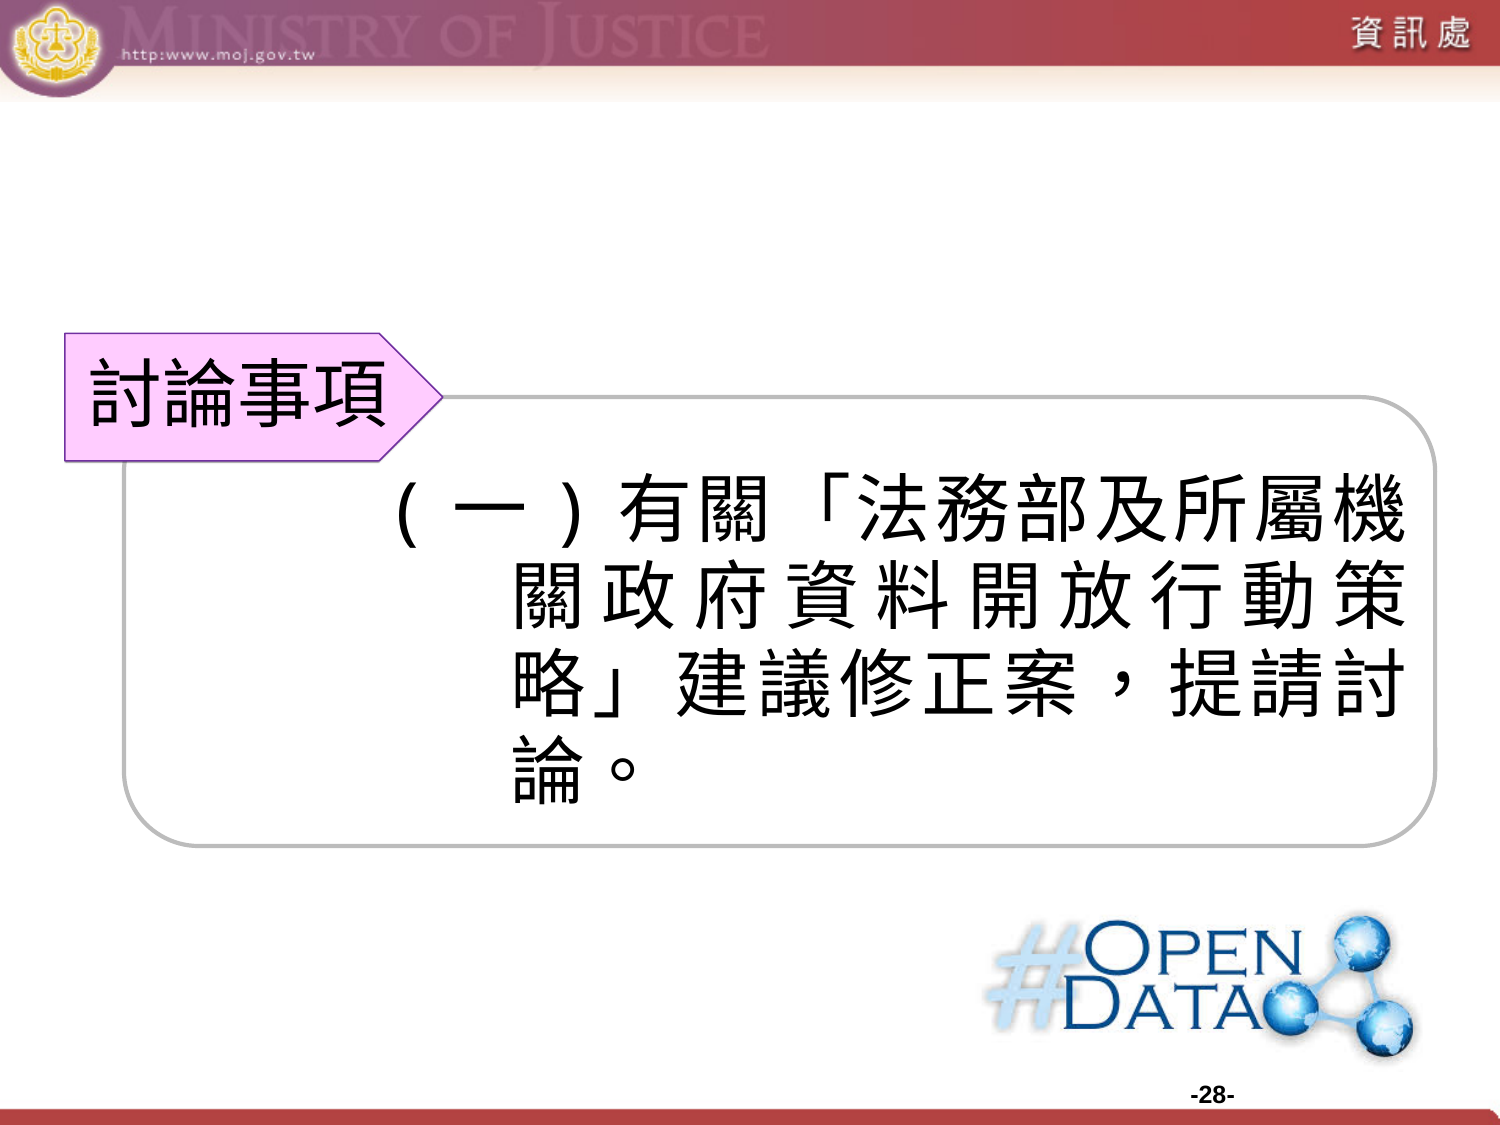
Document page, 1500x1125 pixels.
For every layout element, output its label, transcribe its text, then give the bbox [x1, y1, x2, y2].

text_box [123, 397, 1436, 847]
text_box 討論事項 [64, 333, 443, 461]
text_box [548, 744, 568, 756]
text_box -28- [1175, 1070, 1488, 1109]
picture [972, 905, 1424, 1072]
text_box (一)有關「法務部及所屬機關政府資料開放行動策略」建議修正案，提請討論。 [112, 456, 1424, 737]
